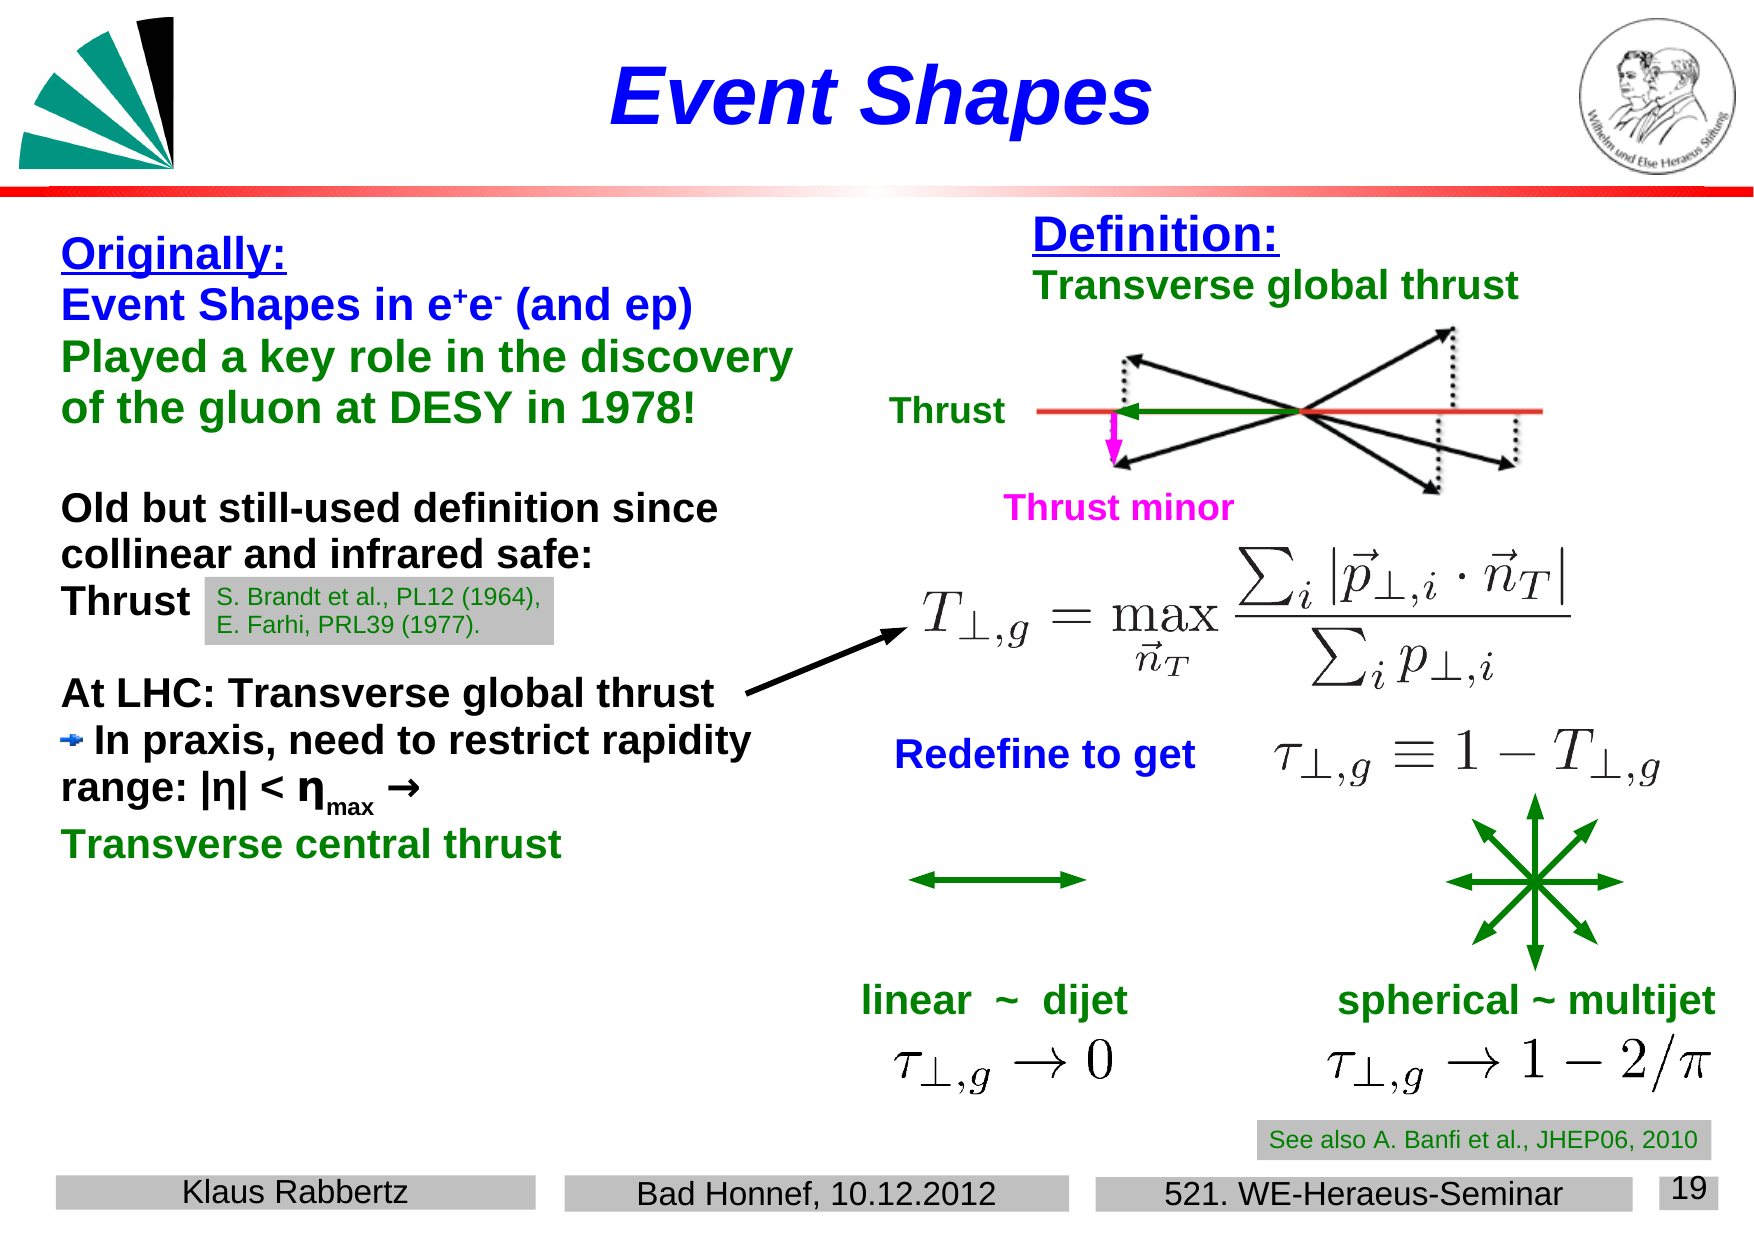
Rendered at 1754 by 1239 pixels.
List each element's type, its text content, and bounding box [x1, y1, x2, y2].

text_box See also A. Banfi et al., JHEP06, 2010 [1257, 1120, 1712, 1161]
text_box Originally: Event Shapes in e+e- (and ep) Played a key role in the discovery of the gluon at DESY in 1978! Old but still-used definition since collinear and infrared safe: Thrust At LHC: Transverse global thrust In praxis, need to restrict rapidity range: |η| < ηmax → Transverse central thrust [48, 222, 811, 874]
picture [917, 539, 1588, 692]
picture [1019, 312, 1564, 518]
text_box Definition: Transverse global thrust [1020, 200, 1531, 315]
text_box Redefine to get [882, 725, 1231, 784]
text_box S. Brandt et al., PL12 (1964), E. Farhi, PRL39 (1977). [204, 576, 554, 645]
text_box linear ~ dijet [848, 970, 1156, 1030]
picture [1321, 1026, 1724, 1097]
text_box spherical ~ multijet [1325, 970, 1729, 1030]
title Event Shapes [202, 0, 1563, 192]
picture [1268, 723, 1671, 789]
text_box Thrust [876, 383, 1018, 438]
text_box Thrust minor [991, 480, 1247, 535]
picture [1579, 18, 1736, 175]
picture [888, 1032, 1121, 1097]
picture [19, 17, 174, 171]
